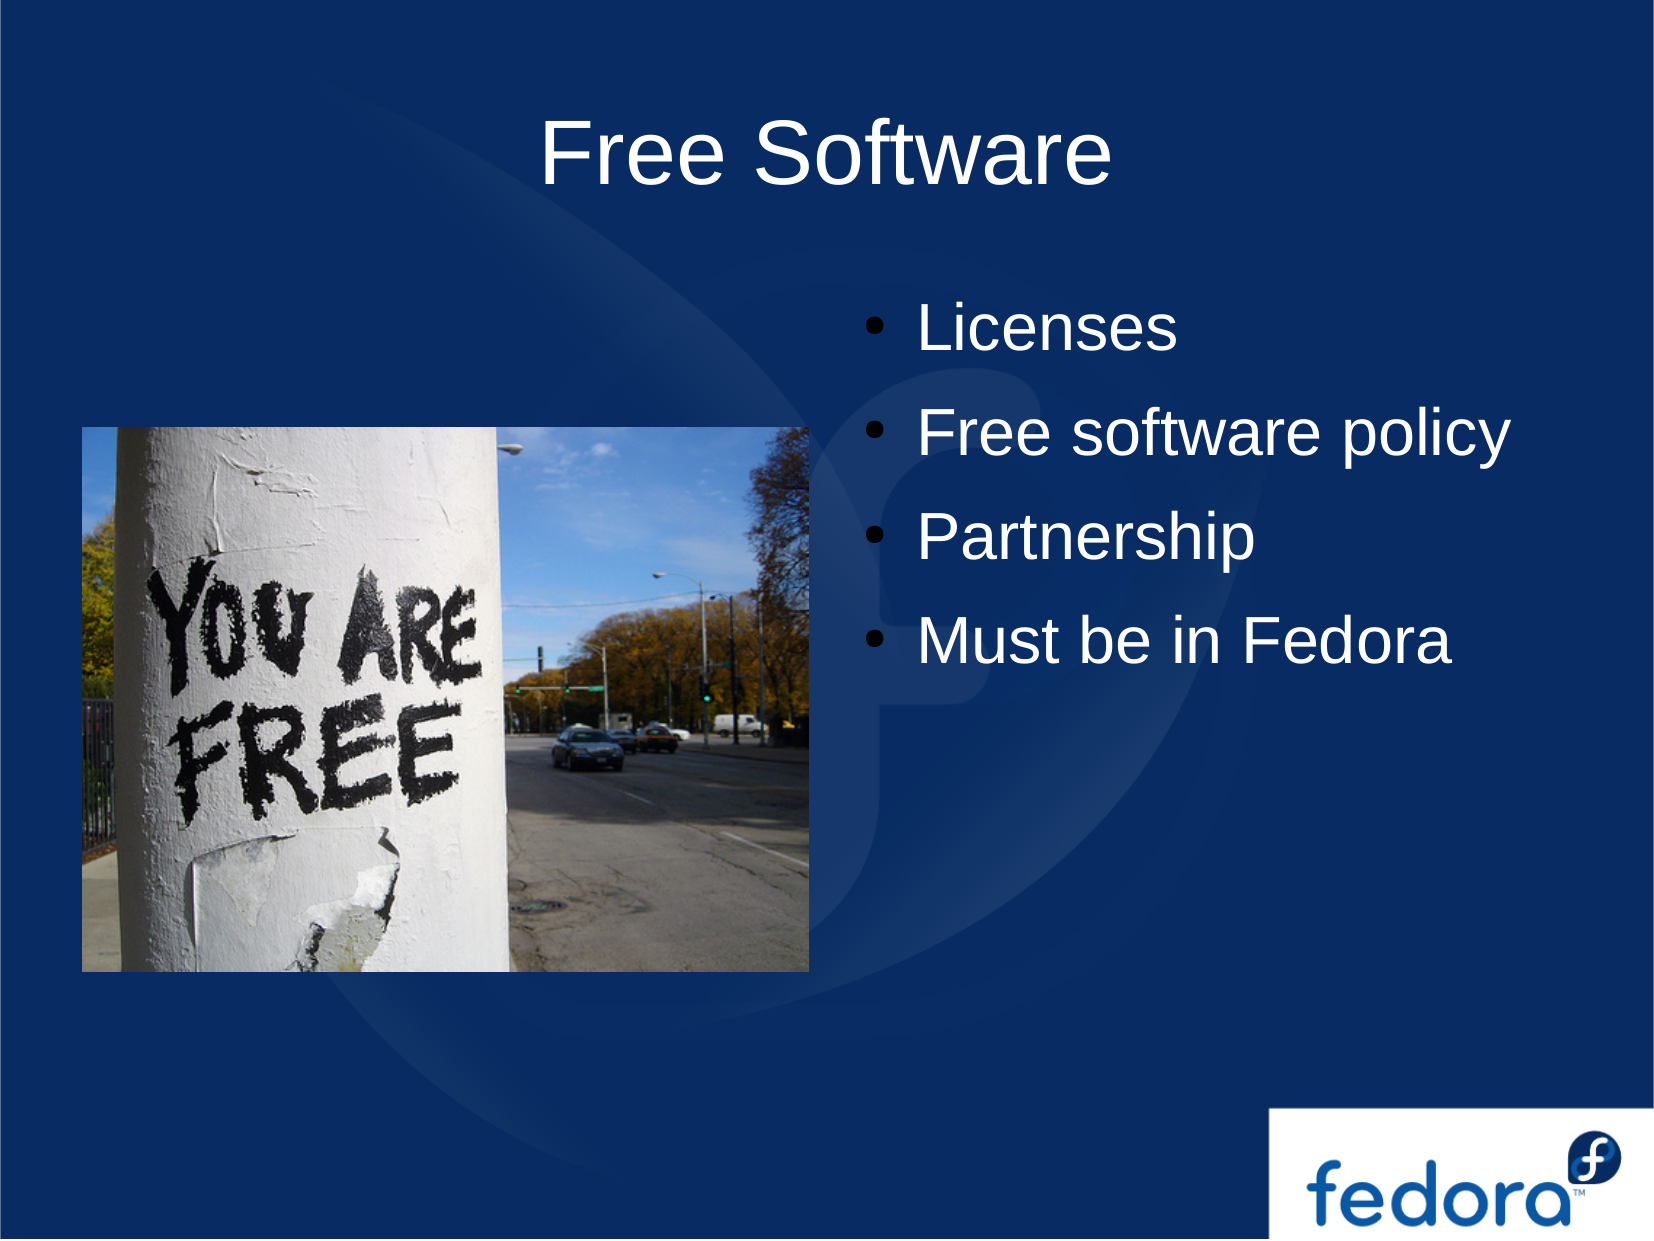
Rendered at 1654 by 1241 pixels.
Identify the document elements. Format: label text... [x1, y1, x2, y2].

picture [0, 0, 1654, 1239]
list Licenses Free software policy Partnership Must be in Fedora [845, 290, 1572, 1109]
title Free Software [82, 49, 1571, 257]
